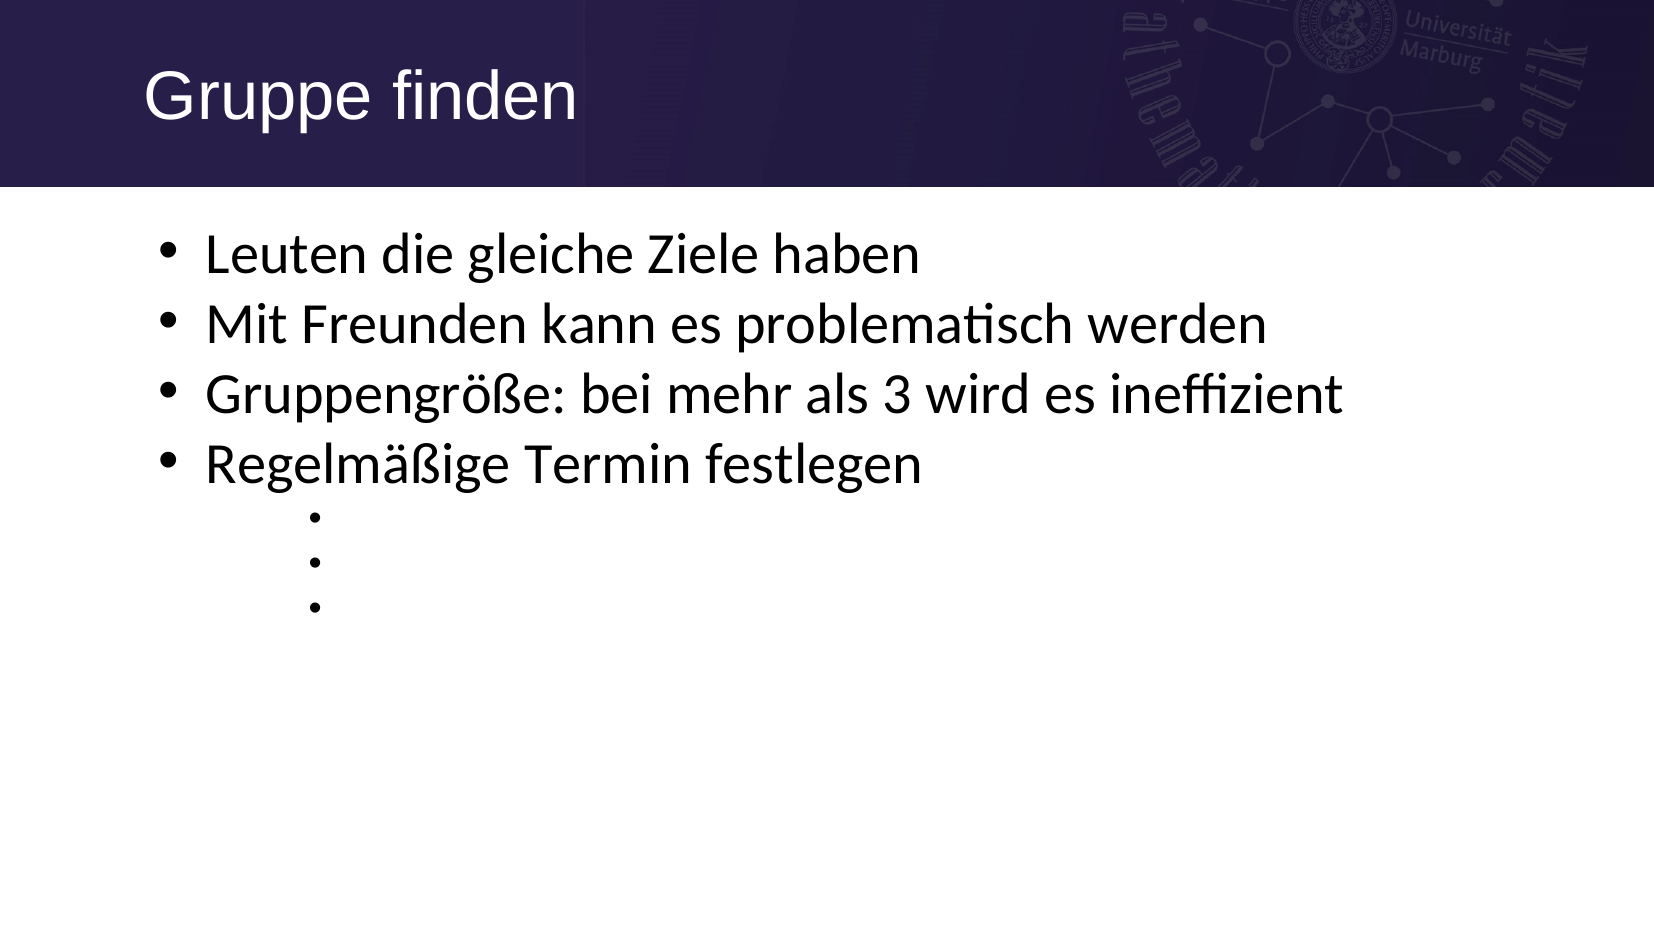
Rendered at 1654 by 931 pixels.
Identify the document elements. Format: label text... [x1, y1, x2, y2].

text_box Gruppe finden [143, 14, 1260, 170]
picture [0, 0, 1654, 187]
text_box Leuten die gleiche Ziele haben Mit Freunden kann es problematisch werden Gruppengröße: bei mehr als 3 wird es ineffizient Regelmäßige Termin festlegen [143, 207, 1570, 642]
